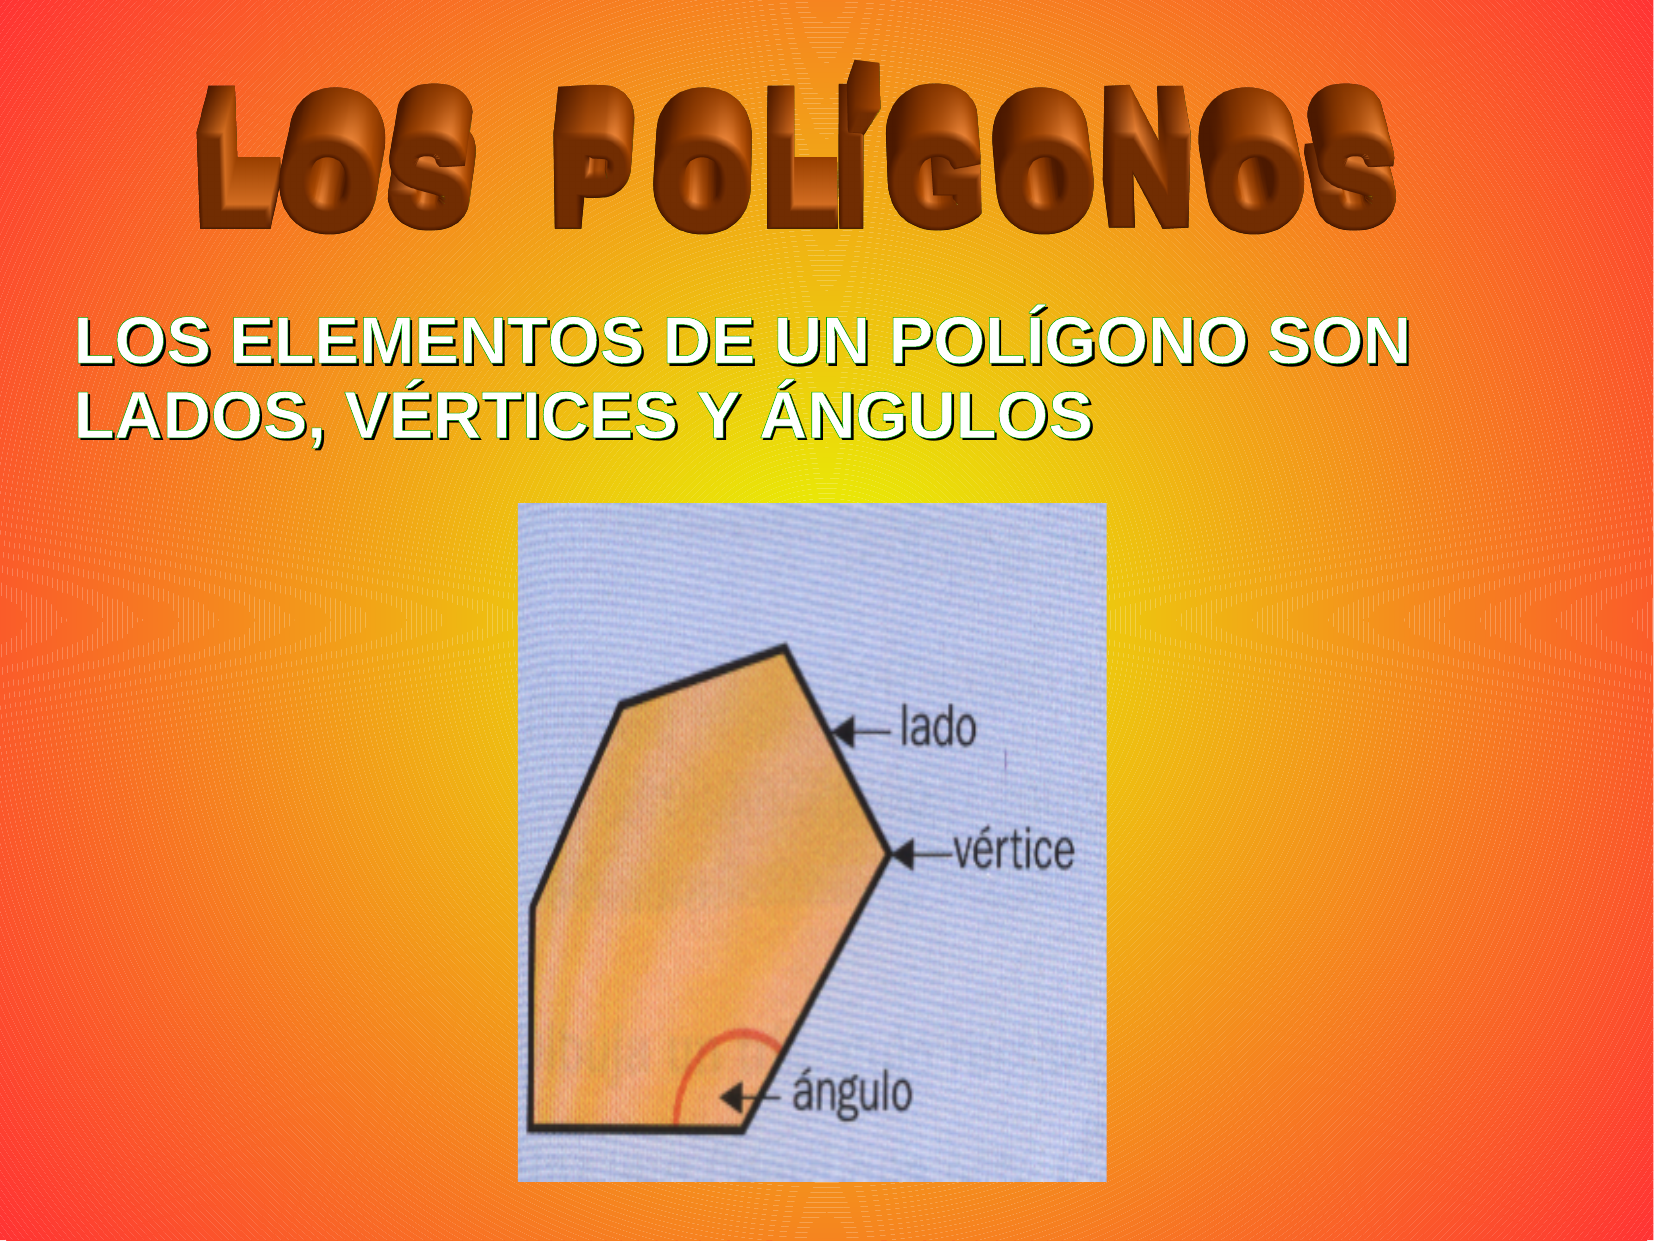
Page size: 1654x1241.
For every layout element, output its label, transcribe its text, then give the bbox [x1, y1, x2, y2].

picture [517, 503, 1107, 1182]
text_box LOS ELEMENTOS DE UN POLÍGONO SON LADOS, VÉRTICES Y ÁNGULOS [59, 295, 1595, 460]
